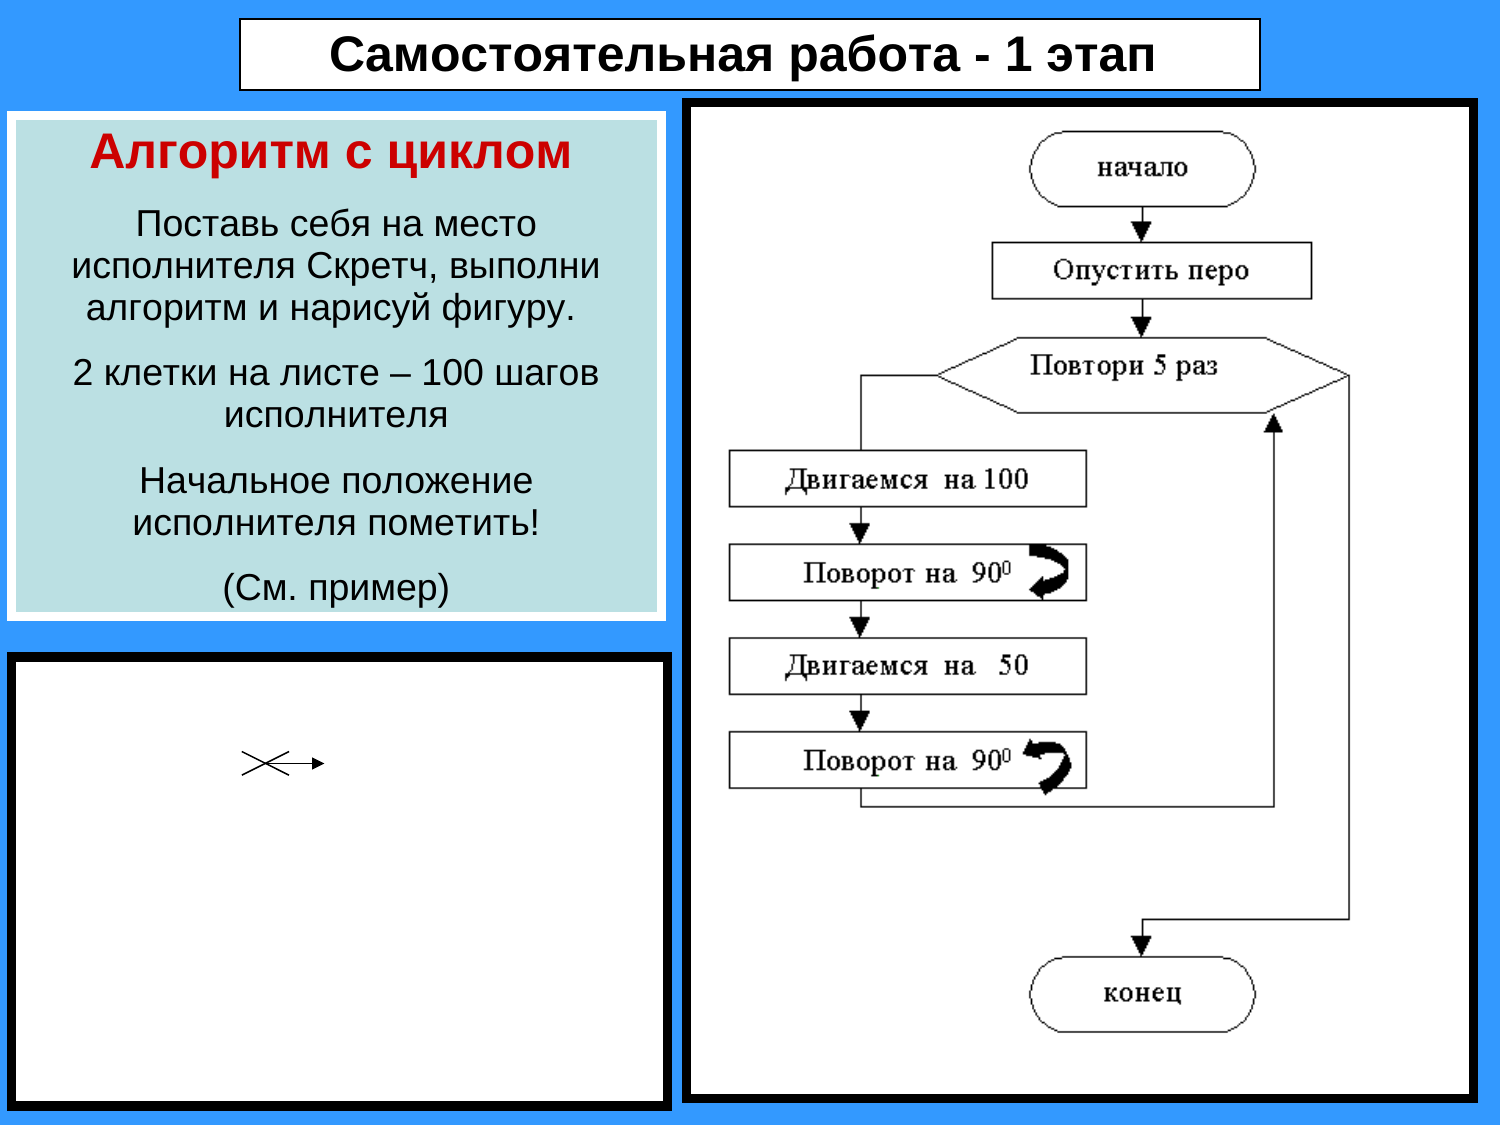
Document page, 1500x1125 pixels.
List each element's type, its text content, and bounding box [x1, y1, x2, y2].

text_box Алгоритм с циклом Поставь себя на место исполнителя Скретч, выполни алгоритм и нарисуй фигуру. 2 клетки на листе – 100 шагов исполнителя Начальное положение исполнителя пометить! (См. пример) [11, 115, 662, 617]
text_box [11, 657, 668, 1106]
text_box Самостоятельная работа - 1 этап [240, 18, 1260, 91]
picture [690, 106, 1469, 1094]
